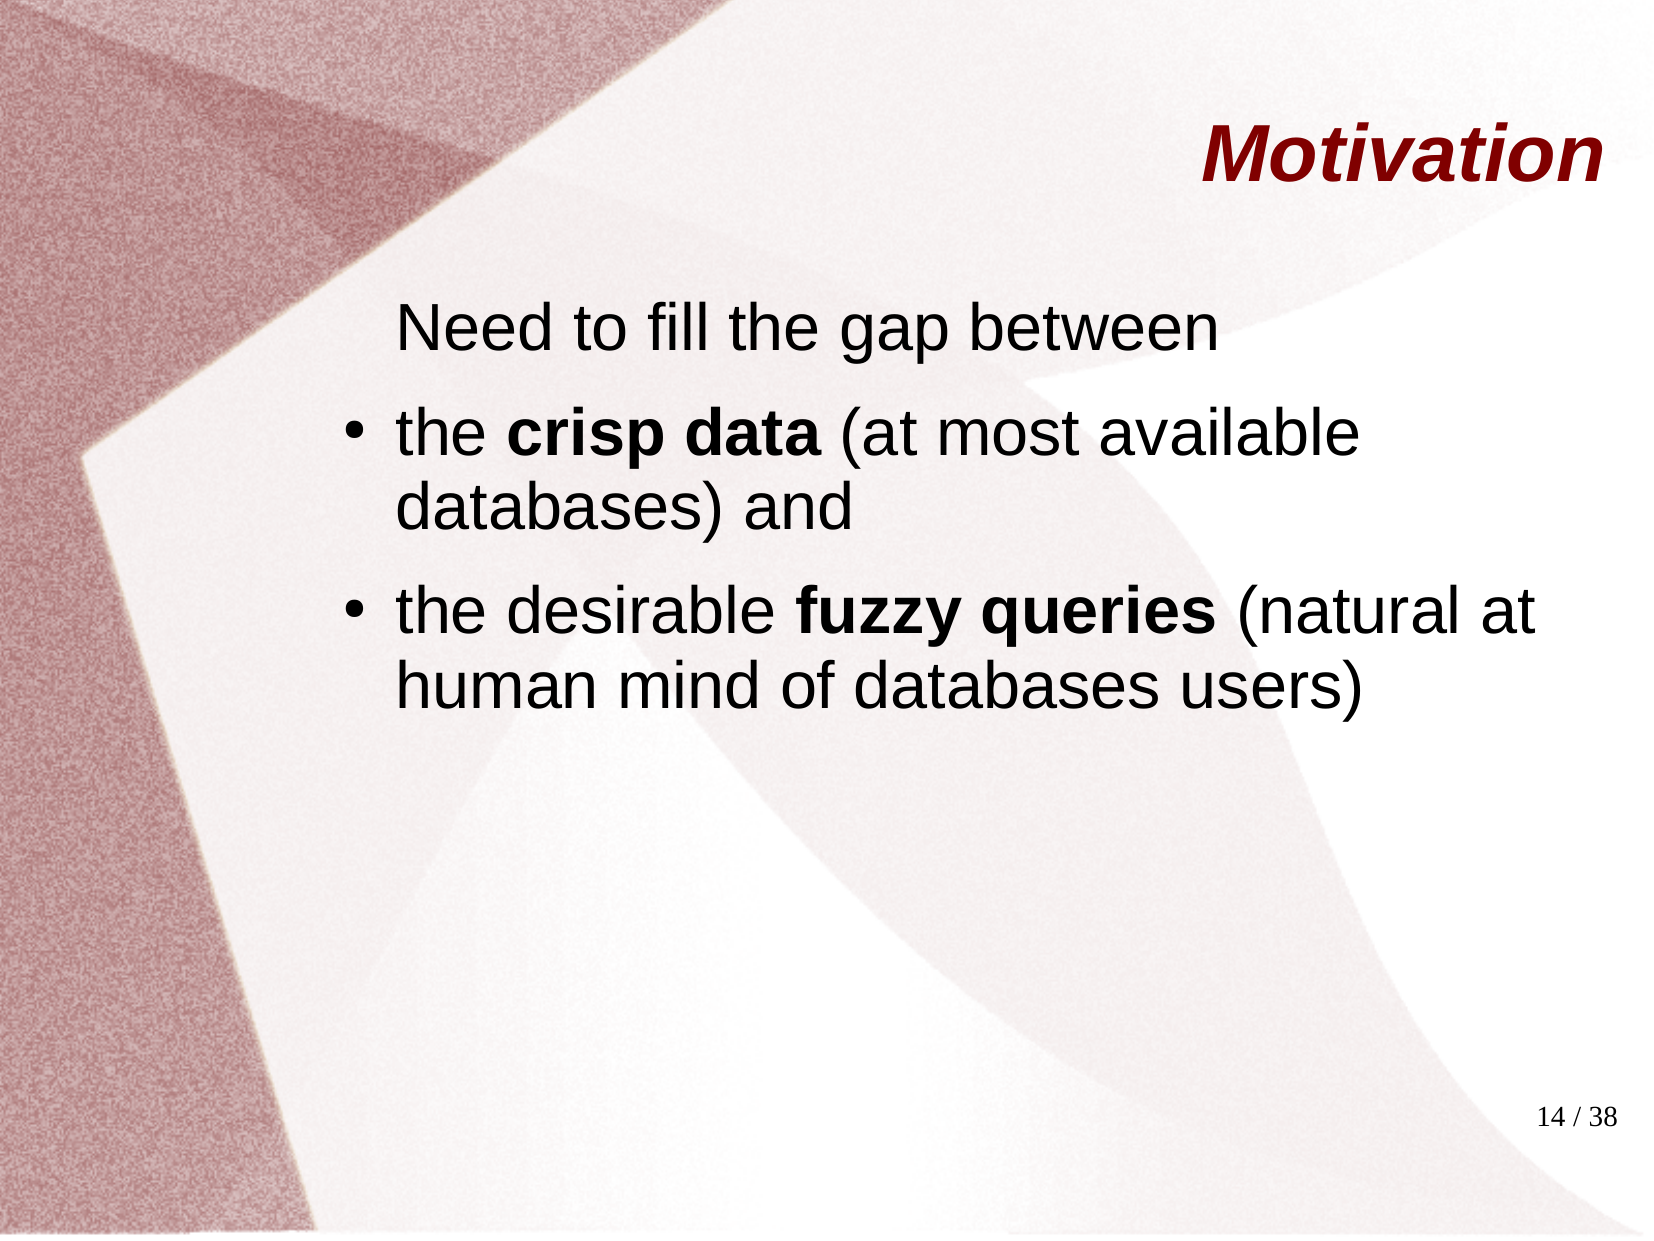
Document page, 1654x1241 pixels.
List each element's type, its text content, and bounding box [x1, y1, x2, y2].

picture [0, 0, 1654, 1241]
title Motivation [596, 49, 1607, 257]
list Need to fill the gap between the crisp data (at most available databases) and the desirable fuzzy queries (natural at human mind of databases users) [324, 290, 1601, 1010]
